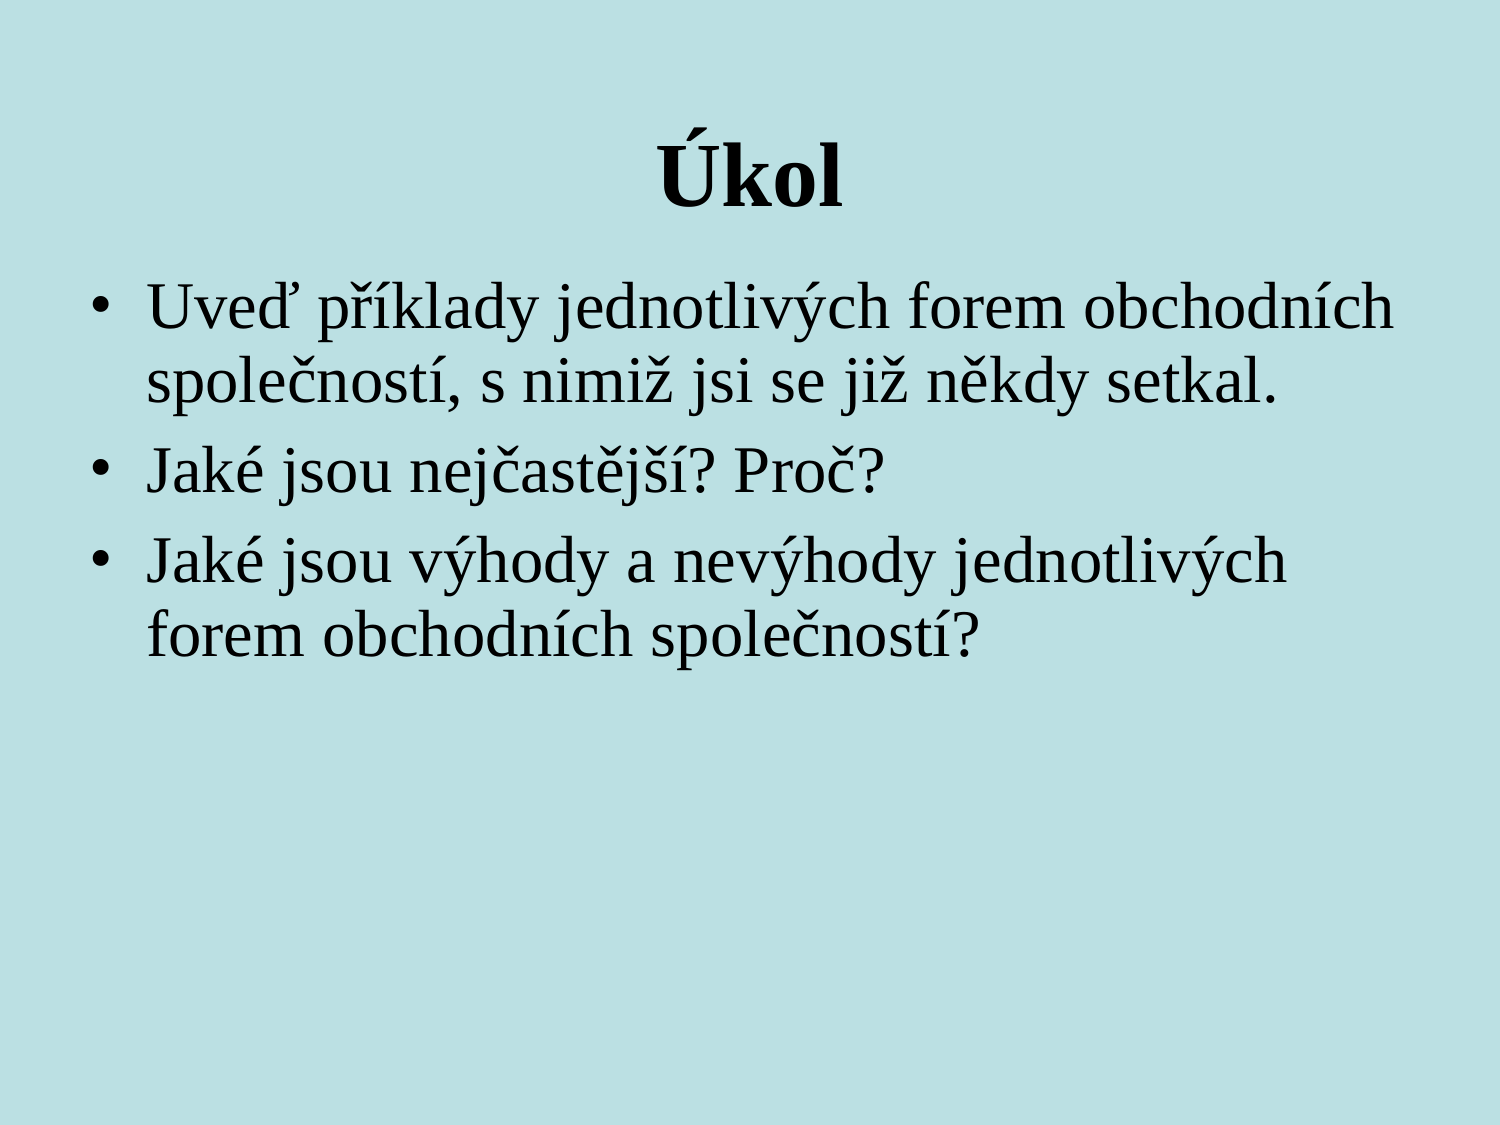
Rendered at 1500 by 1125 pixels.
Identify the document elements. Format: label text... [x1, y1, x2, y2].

title Úkol [75, 44, 1426, 233]
list Uveď příklady jednotlivých forem obchodních společností, s nimiž jsi se již někdy setkal. Jaké jsou nejčastější? Proč? Jaké jsou výhody a nevýhody jednotlivých forem obchodních společností? [75, 262, 1426, 1006]
